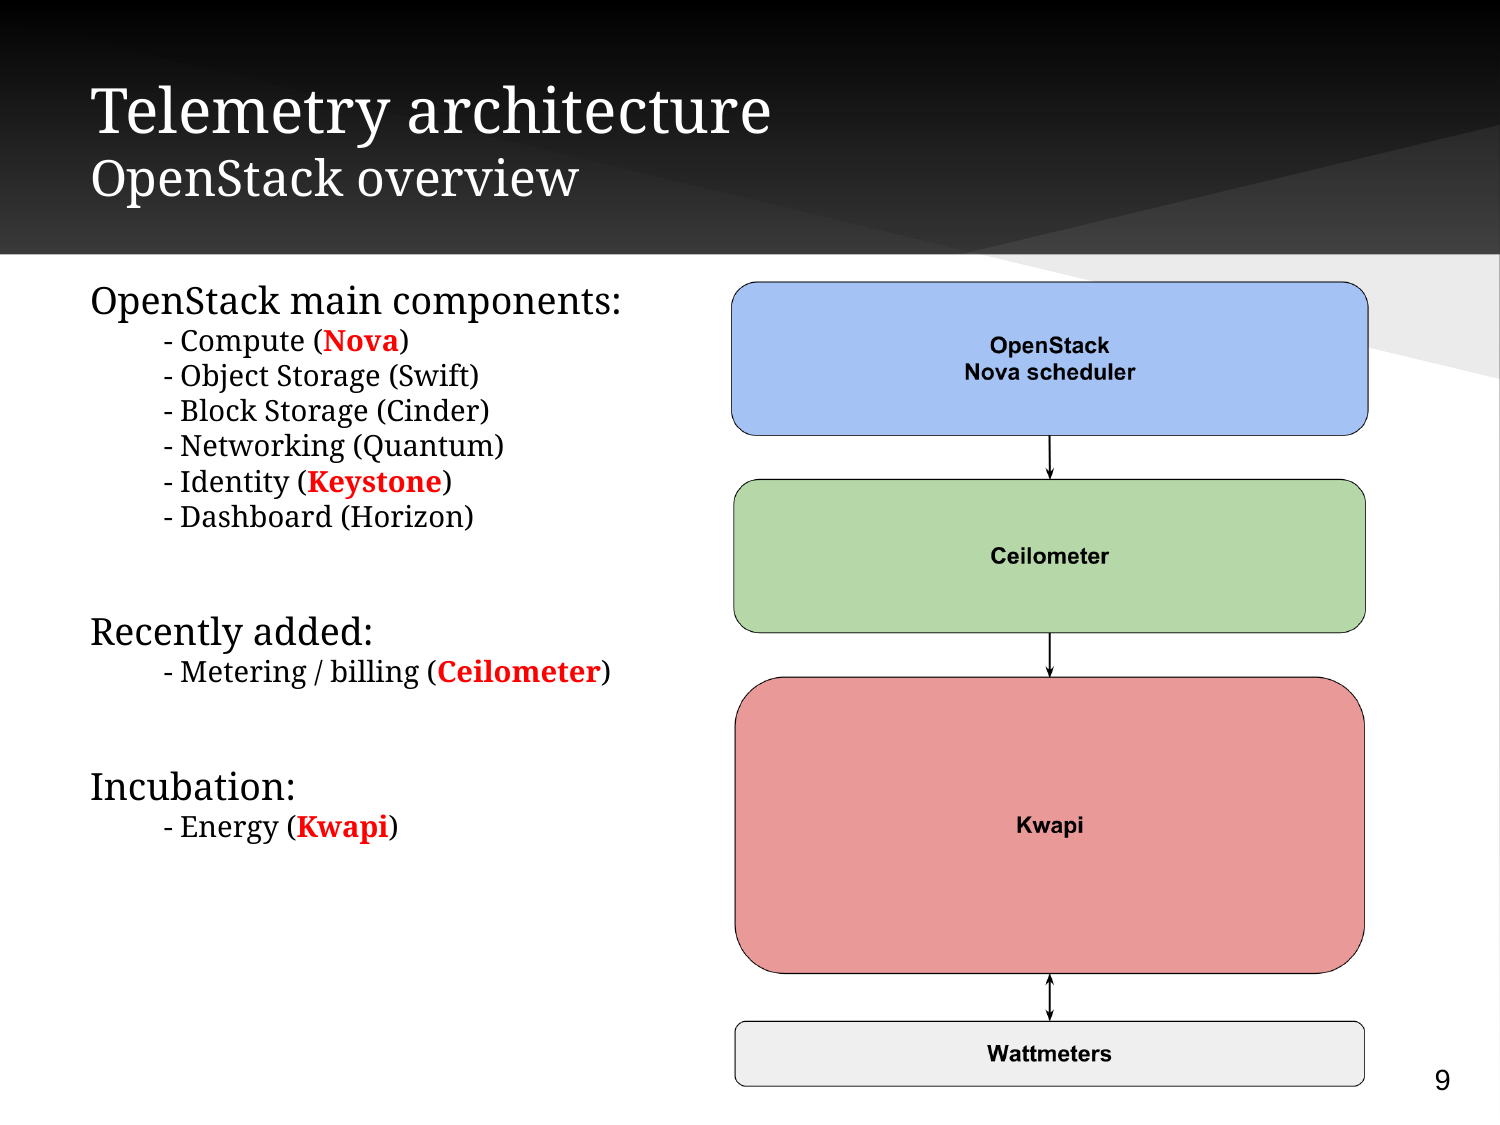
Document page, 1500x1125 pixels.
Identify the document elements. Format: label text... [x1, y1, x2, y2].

picture [687, 264, 1412, 1098]
title Telemetry architecture OpenStack overview [75, 45, 1425, 233]
list OpenStack main components: - Compute (Nova) - Object Storage (Swift) - Block Storage (Cinder) - Networking (Quantum) - Identity (Keystone) - Dashboard (Horizon) Recently added: - Metering / billing (Ceilometer) Incubation: - Energy (Kwapi) [75, 262, 1425, 1078]
text_box 9 [1419, 1046, 1471, 1097]
